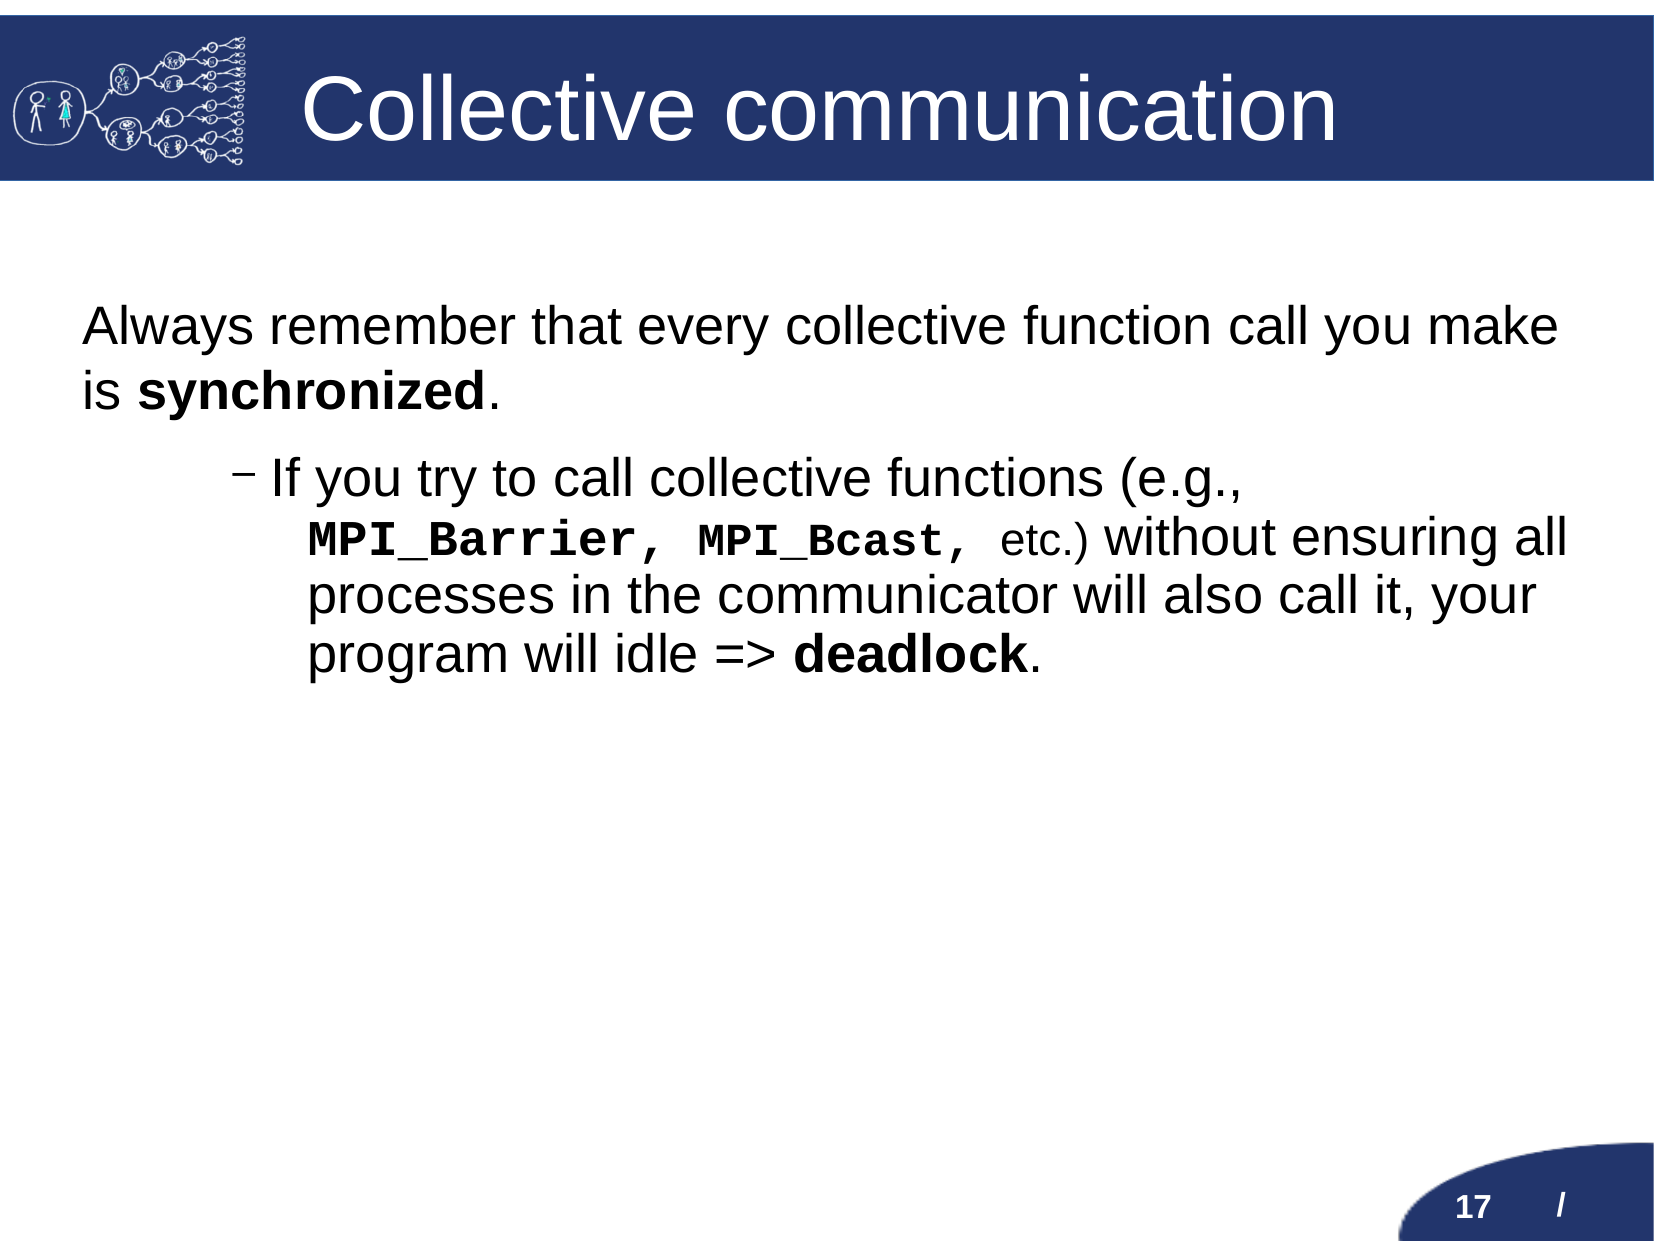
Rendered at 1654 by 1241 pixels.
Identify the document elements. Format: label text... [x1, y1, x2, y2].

text_box [1455, 1185, 1546, 1226]
title Collective communication [300, 48, 1571, 152]
list Always remember that every collective function call you make is synchronized. If you try to call collective functions (e.g., MPI_Barrier, MPI_Bcast, etc.) without ensuring all processes in the communicator will also call it, your program will idle => deadlock. [82, 290, 1571, 781]
